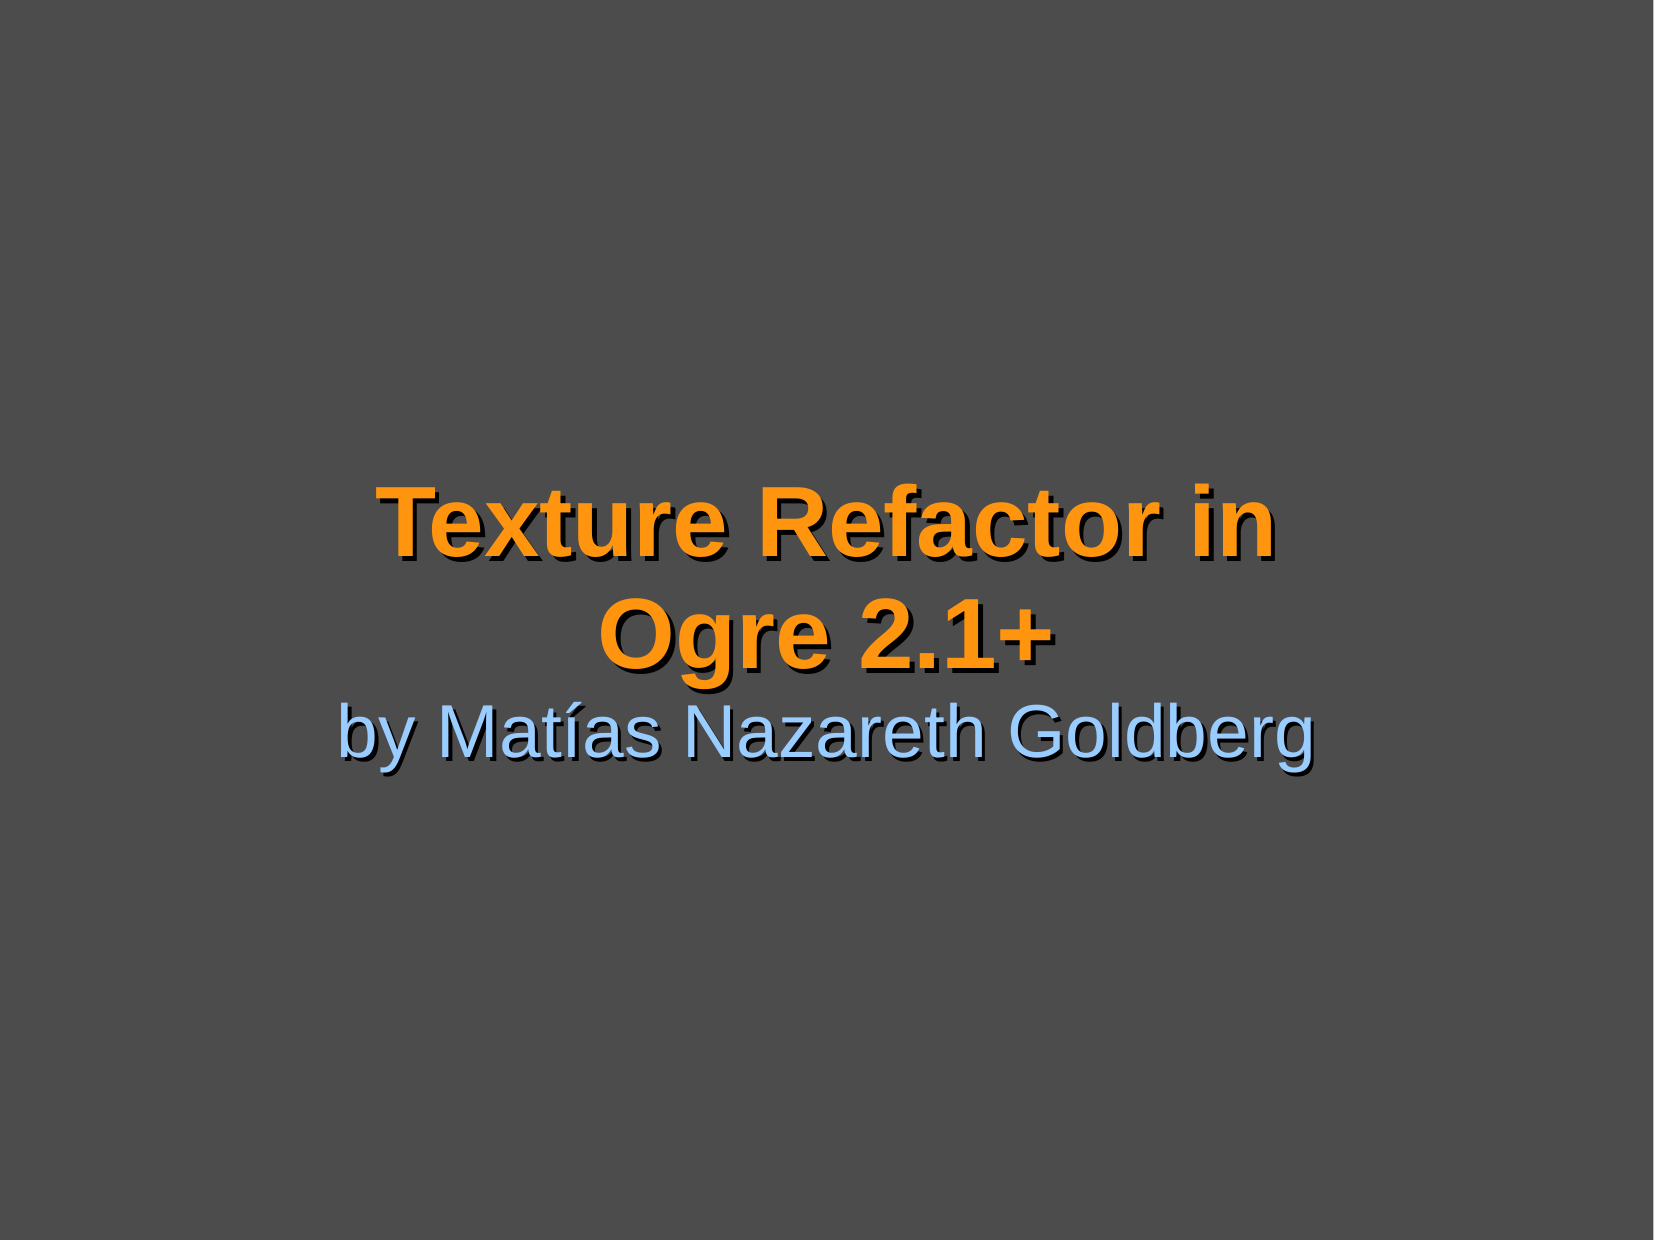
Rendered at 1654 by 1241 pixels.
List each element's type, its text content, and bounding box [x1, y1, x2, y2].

title Texture Refactor in Ogre 2.1+ by Matías Nazareth Goldberg [82, 466, 1571, 774]
